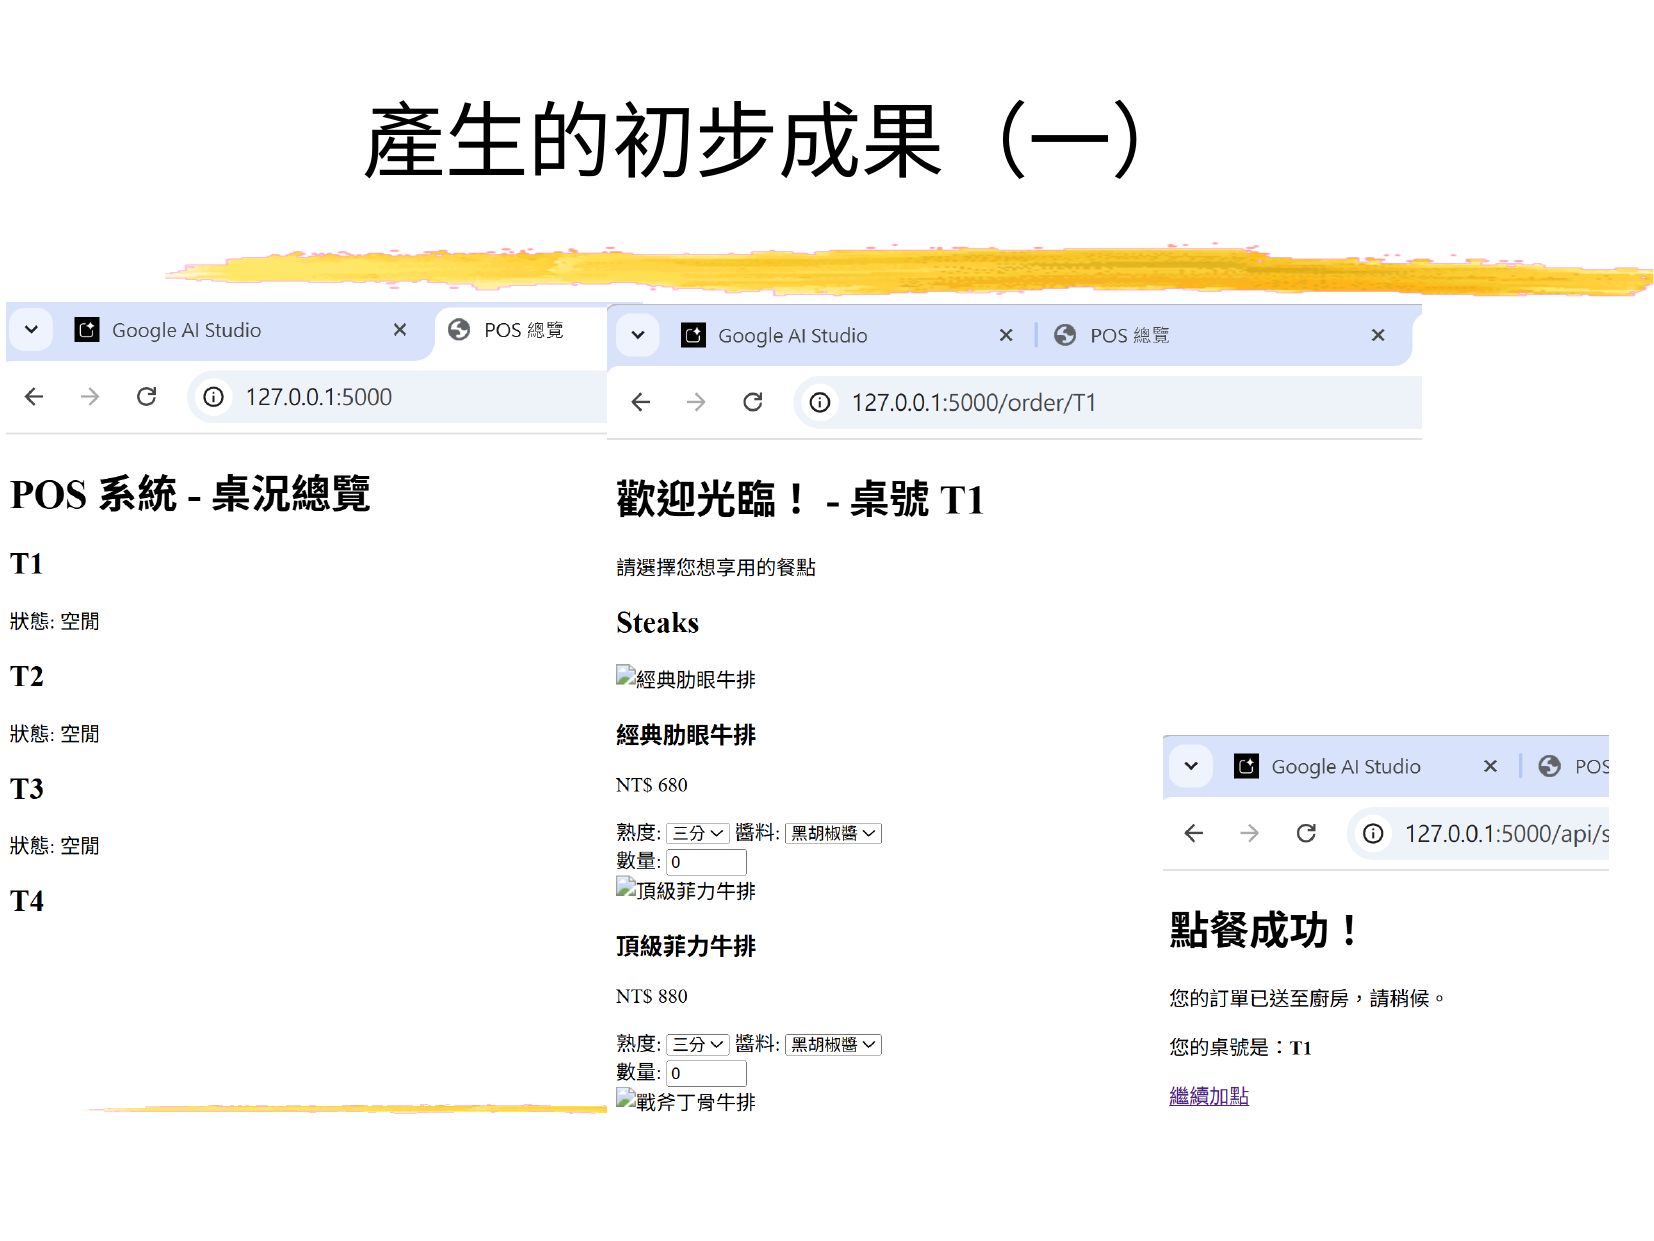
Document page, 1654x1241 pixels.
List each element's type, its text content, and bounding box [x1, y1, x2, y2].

title 產生的初步成果（一） [76, 28, 1482, 235]
picture [6, 237, 1654, 1183]
